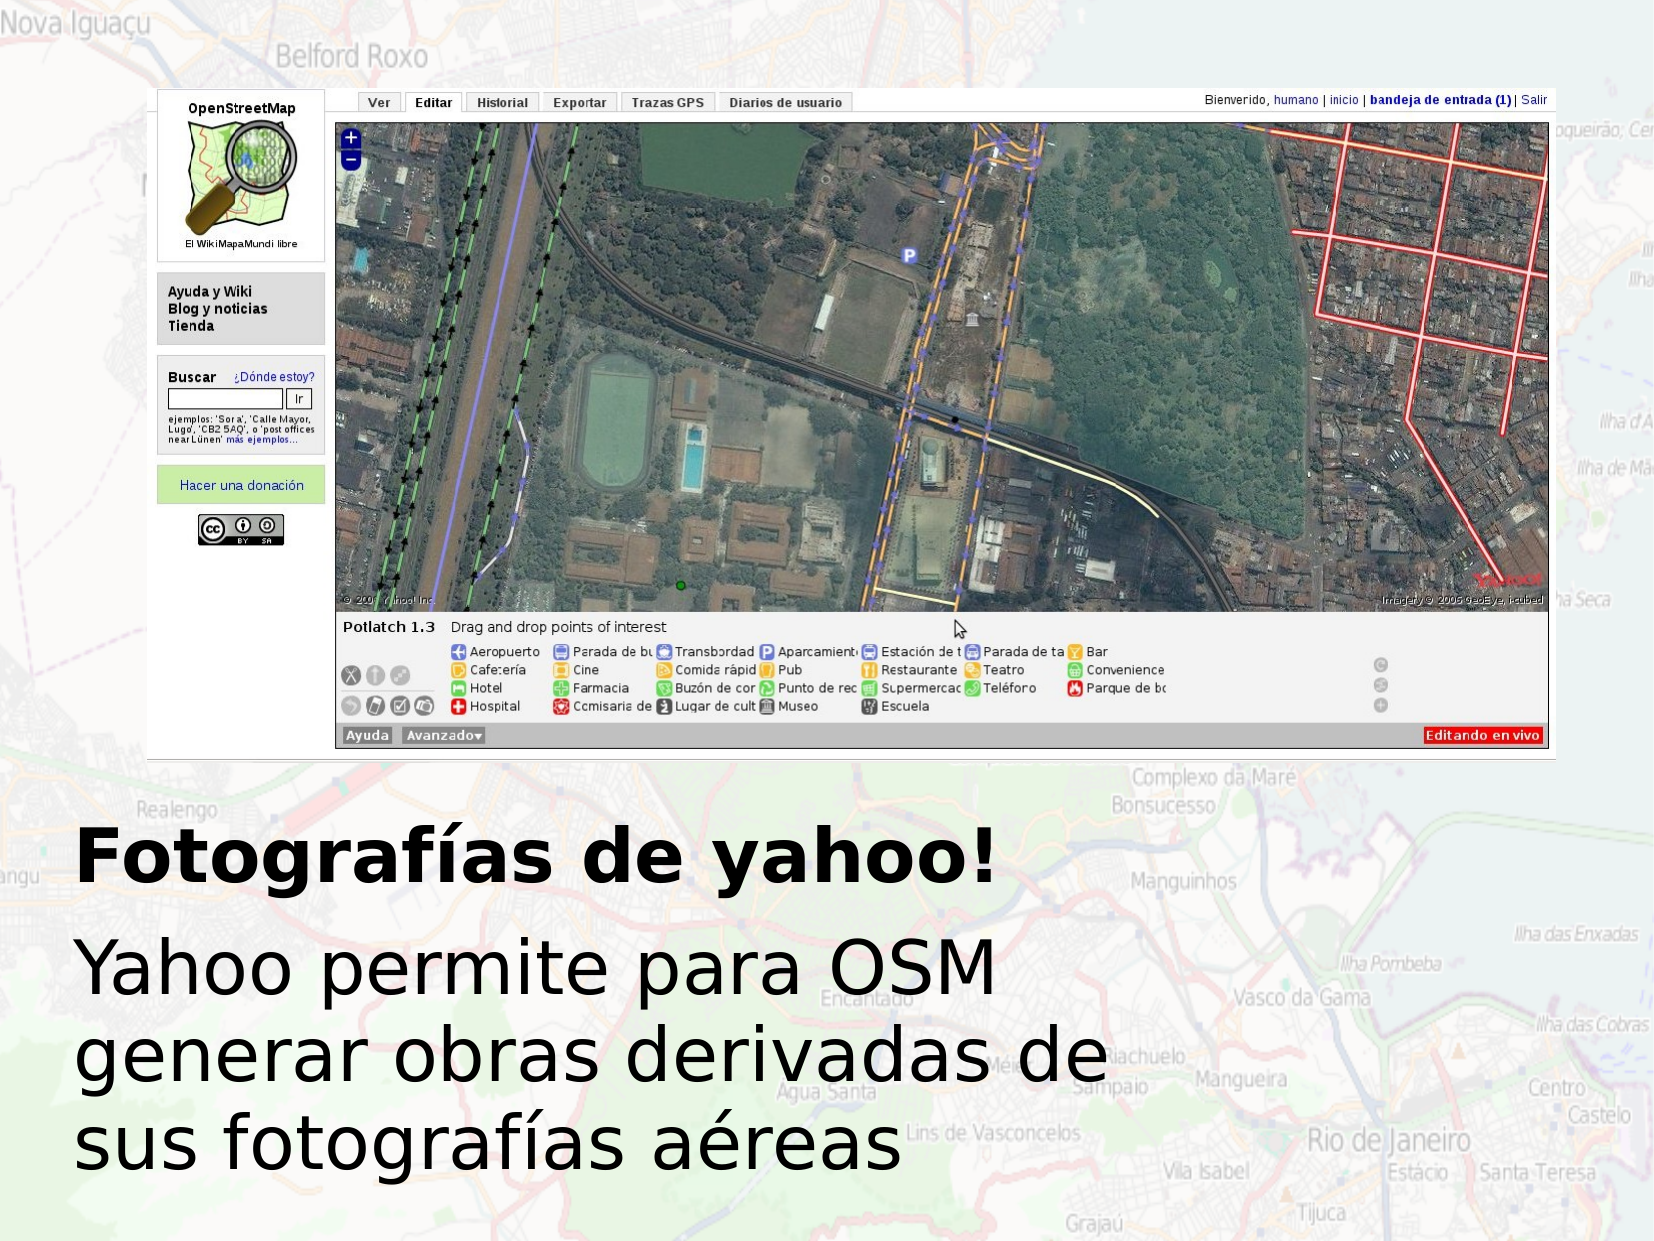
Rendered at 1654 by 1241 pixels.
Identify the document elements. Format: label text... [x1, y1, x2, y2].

picture [147, 88, 1556, 763]
text_box Fotografías de yahoo! Yahoo permite para OSM generar obras derivadas de sus fotografías aéreas [59, 805, 1192, 1195]
